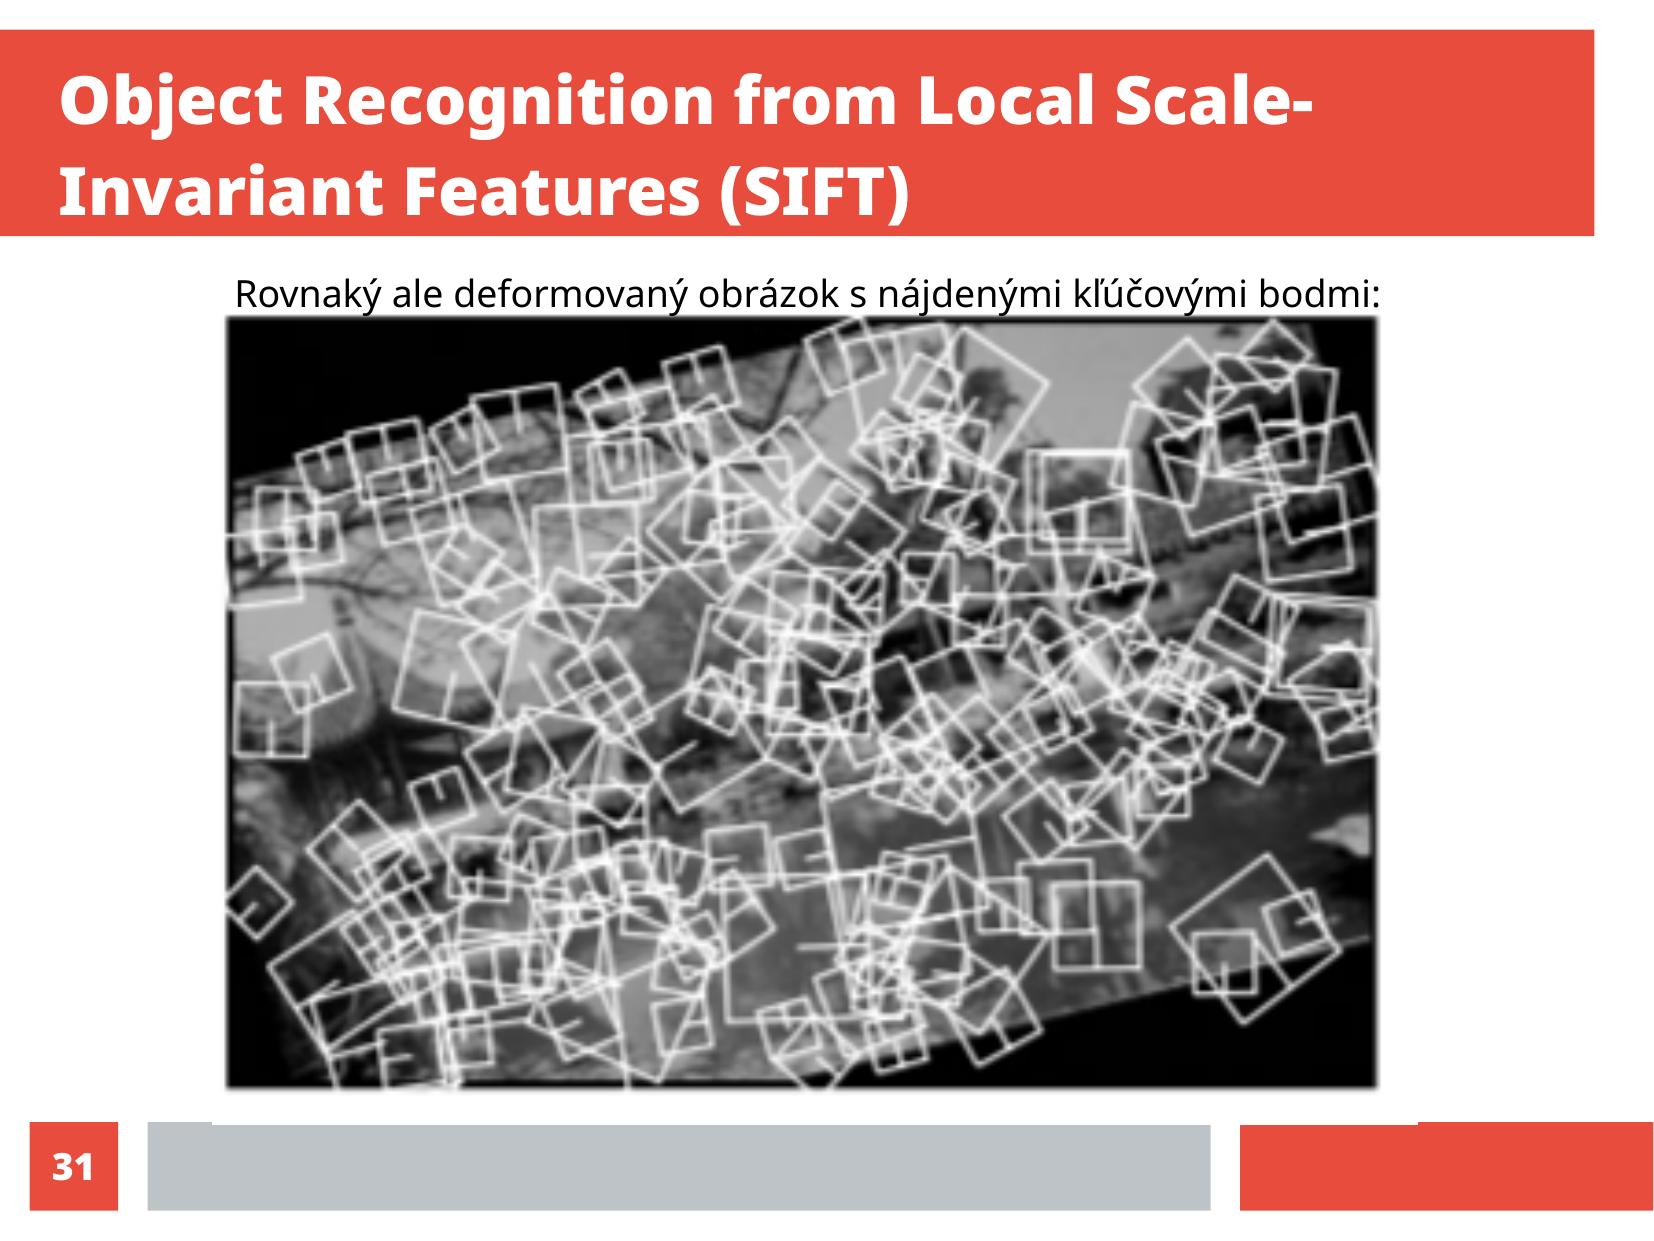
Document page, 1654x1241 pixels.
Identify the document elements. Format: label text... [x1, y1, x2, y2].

title Object Recognition from Local Scale-Invariant Features (SIFT) [59, 53, 1595, 201]
picture [212, 295, 1418, 1125]
text_box Rovnaký ale deformovaný obrázok s nájdenými kľúčovými bodmi: [219, 259, 1489, 319]
